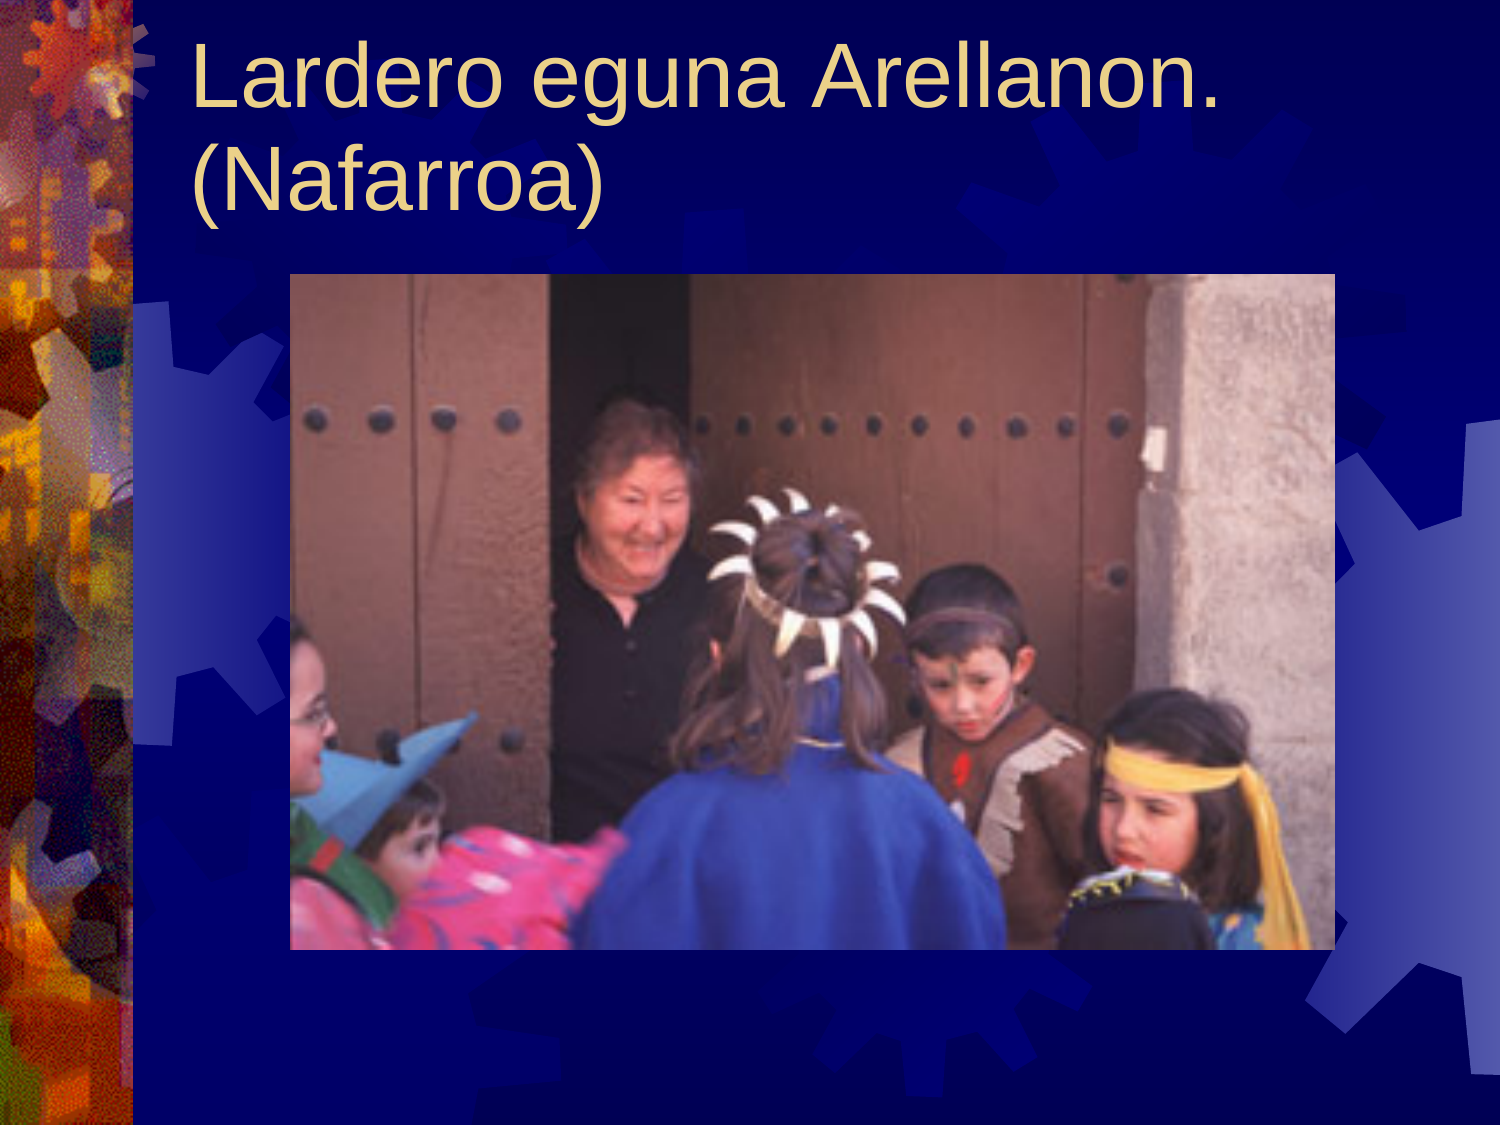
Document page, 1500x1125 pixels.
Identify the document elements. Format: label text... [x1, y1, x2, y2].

picture [0, 0, 133, 1125]
chart [290, 275, 1335, 951]
title Lardero eguna Arellanon. (Nafarroa) [174, 2, 1450, 238]
